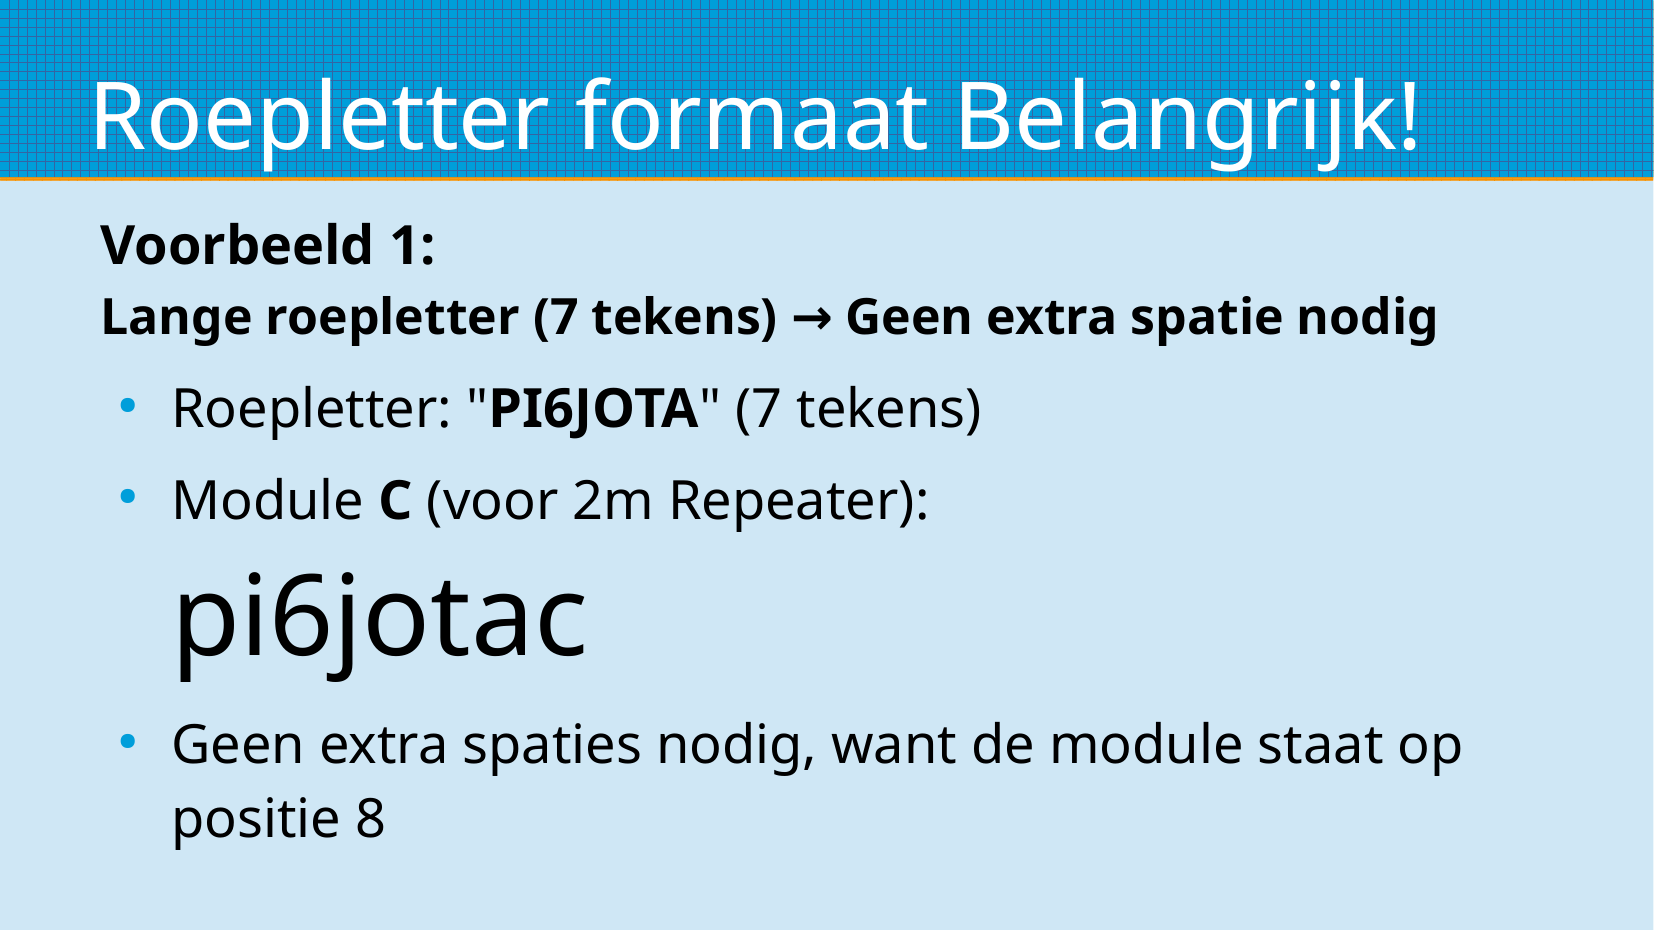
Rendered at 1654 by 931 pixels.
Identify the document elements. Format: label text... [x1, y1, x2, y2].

list Voorbeeld 1: Lange roepletter (7 tekens) → Geen extra spatie nodig Roepletter: "PI6JOTA" (7 tekens) Module C (voor 2m Repeater): pi6jotac Geen extra spaties nodig, want de module staat op positie 8 [29, 206, 1625, 916]
title Roepletter formaat Belangrijk! [88, 14, 1565, 178]
